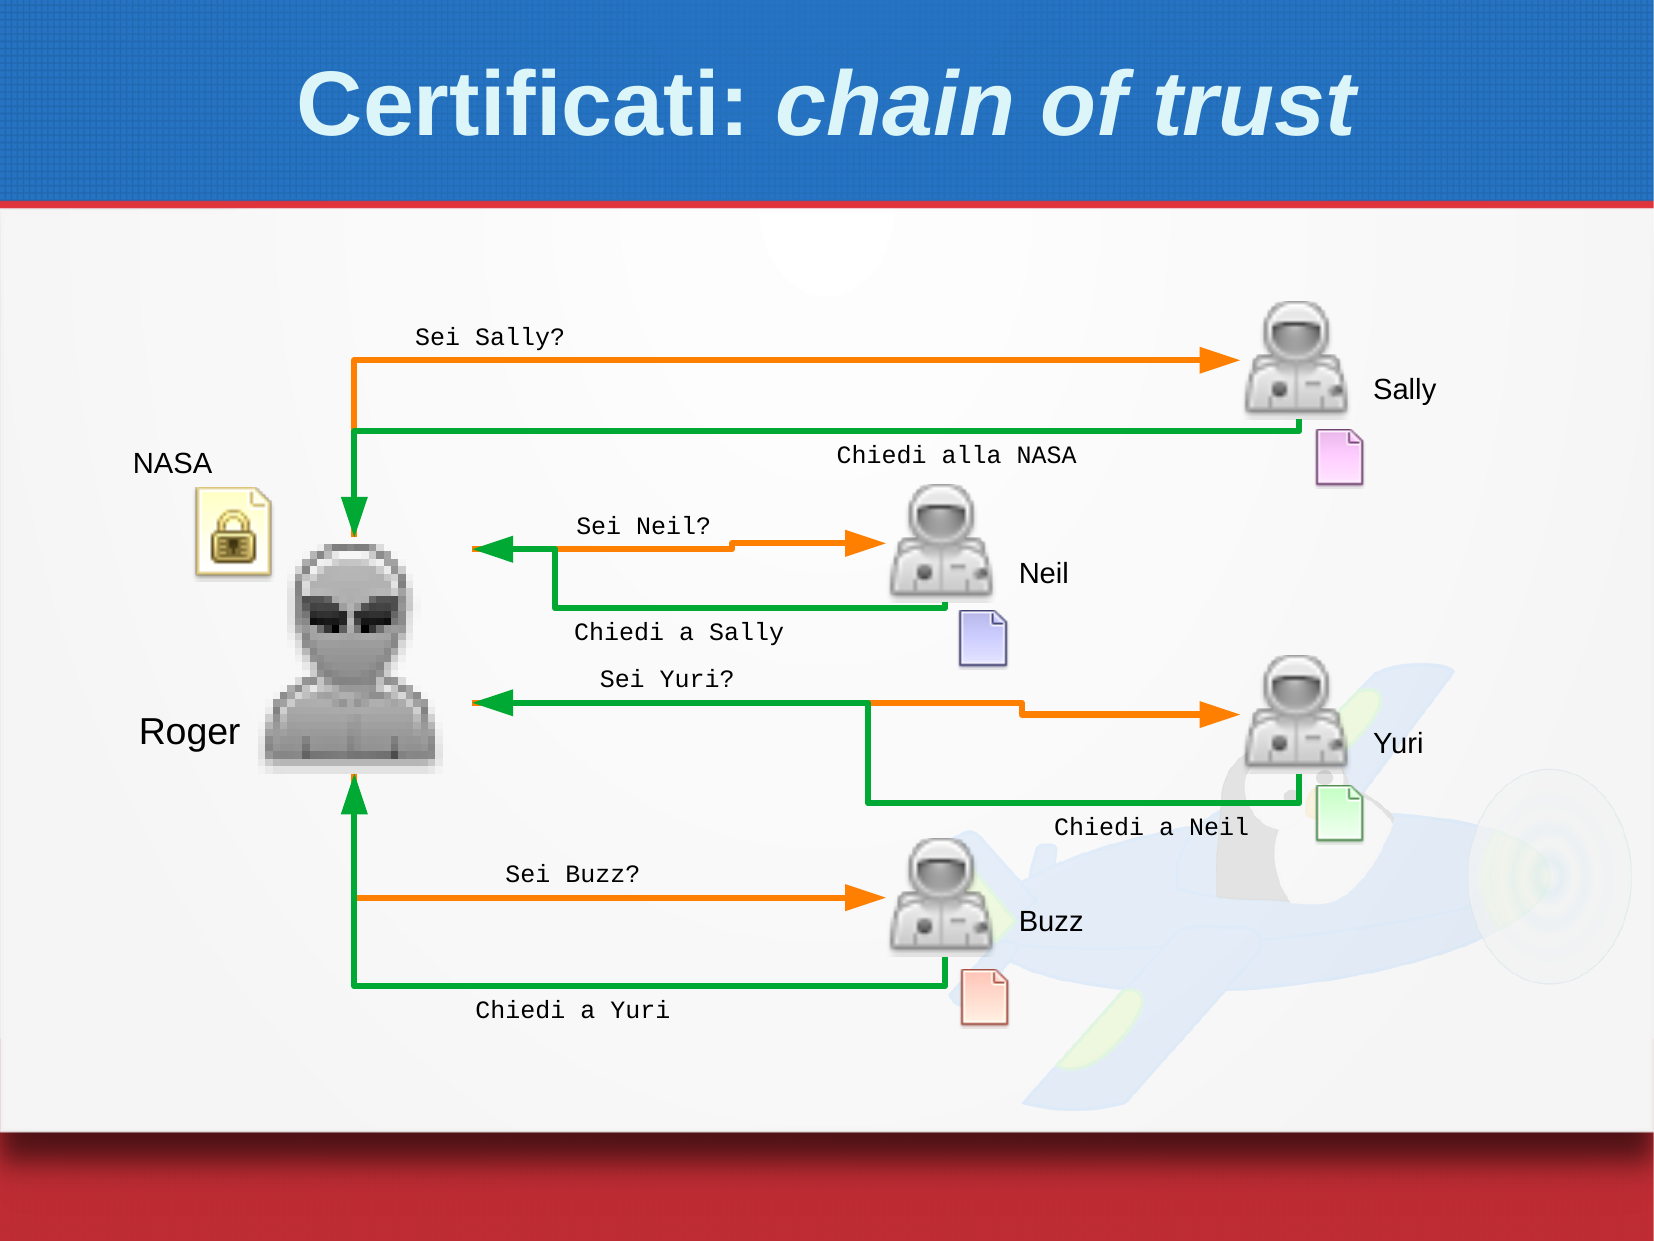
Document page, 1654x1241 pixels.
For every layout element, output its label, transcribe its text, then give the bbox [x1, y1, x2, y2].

picture [0, 0, 1654, 1241]
text_box Neil [1003, 549, 1087, 597]
title Certificati: chain of trust [82, 20, 1571, 186]
text_box Sei Buzz? [389, 854, 756, 898]
text_box Chiedi a Neil [968, 807, 1335, 851]
text_box Sei Yuri? [484, 659, 851, 703]
text_box Sei Neil? [460, 506, 827, 550]
text_box Yuri [1358, 720, 1441, 768]
text_box Chiedi a Sally [496, 612, 863, 656]
text_box Roger [124, 702, 266, 760]
text_box Sei Sally? [307, 317, 674, 361]
text_box Sally [1358, 365, 1465, 414]
text_box Buzz [1003, 897, 1123, 946]
text_box NASA [118, 439, 237, 488]
text_box Chiedi a Yuri [389, 990, 756, 1034]
text_box Chiedi alla NASA [773, 435, 1140, 479]
